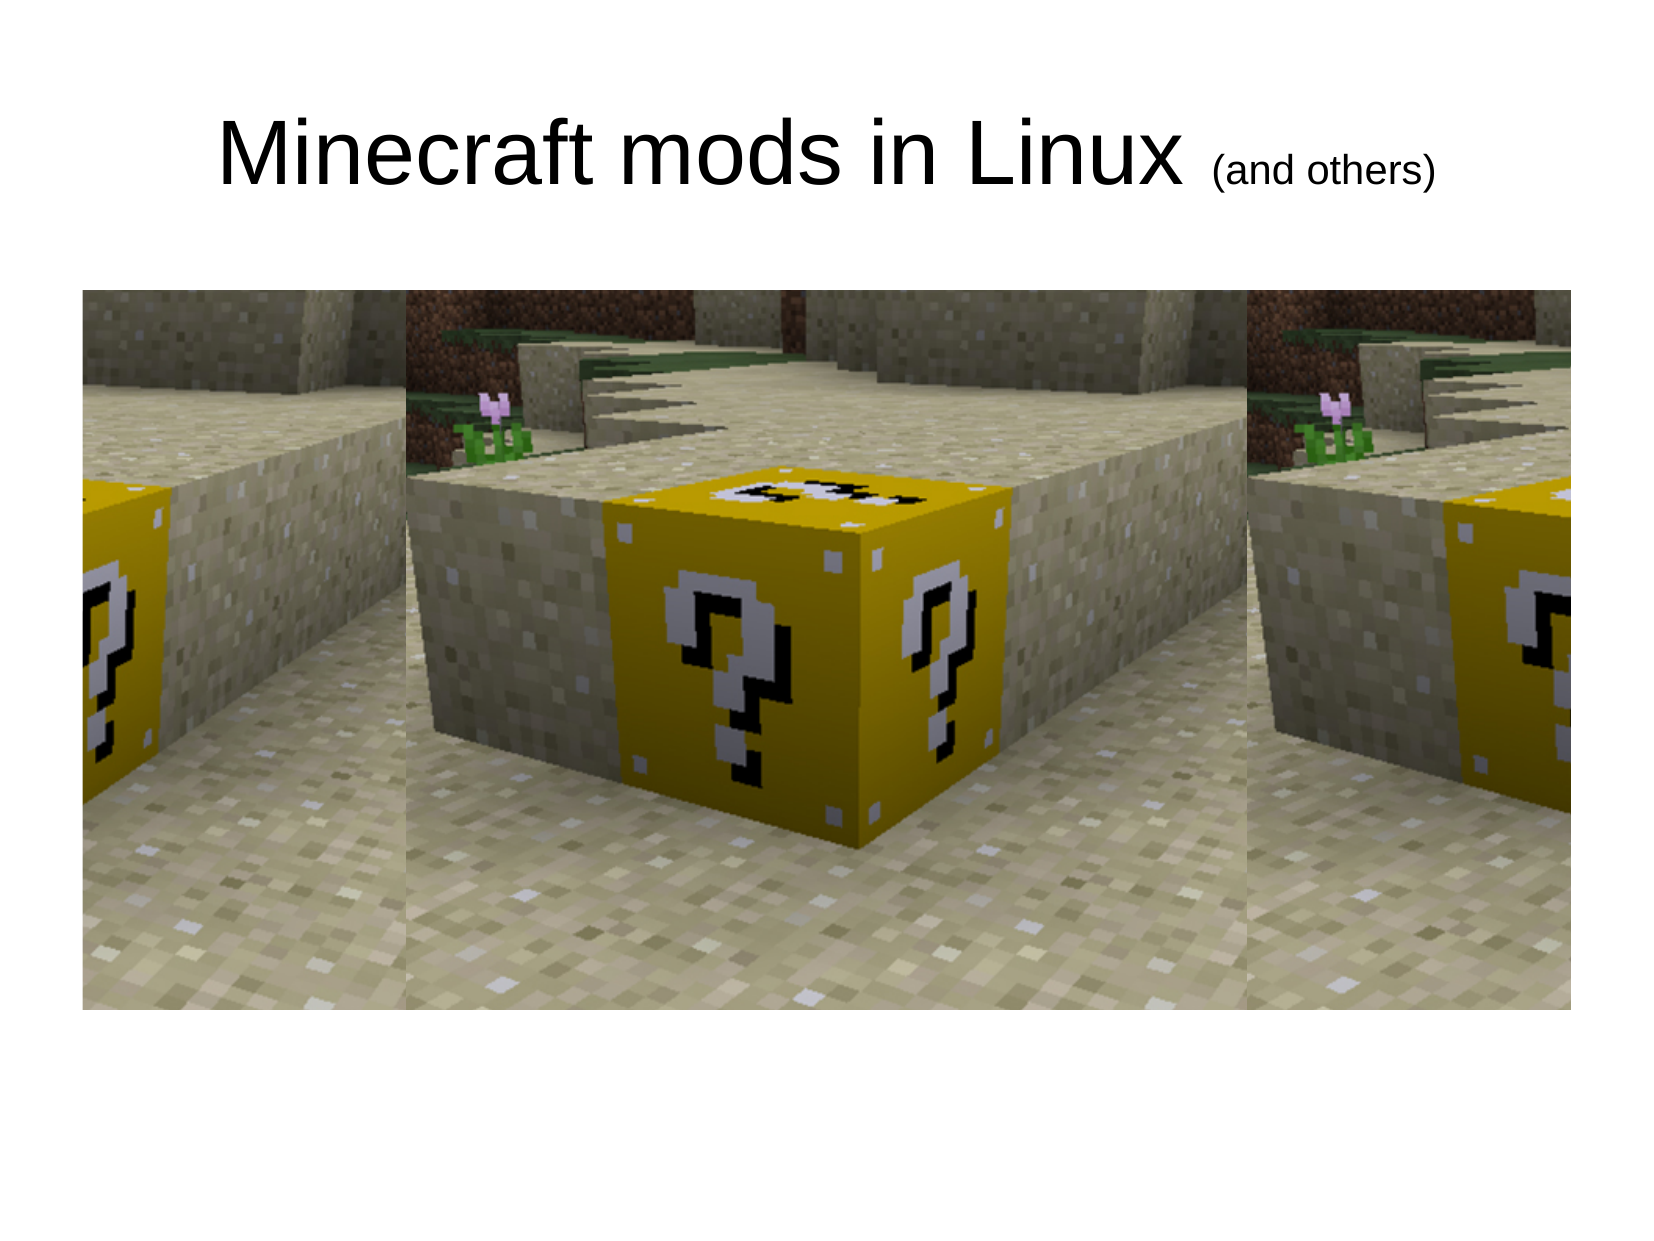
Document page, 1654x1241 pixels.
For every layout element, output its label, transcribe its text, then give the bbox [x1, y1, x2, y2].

subtitle [82, 290, 1571, 1010]
title Minecraft mods in Linux (and others) [82, 49, 1571, 257]
